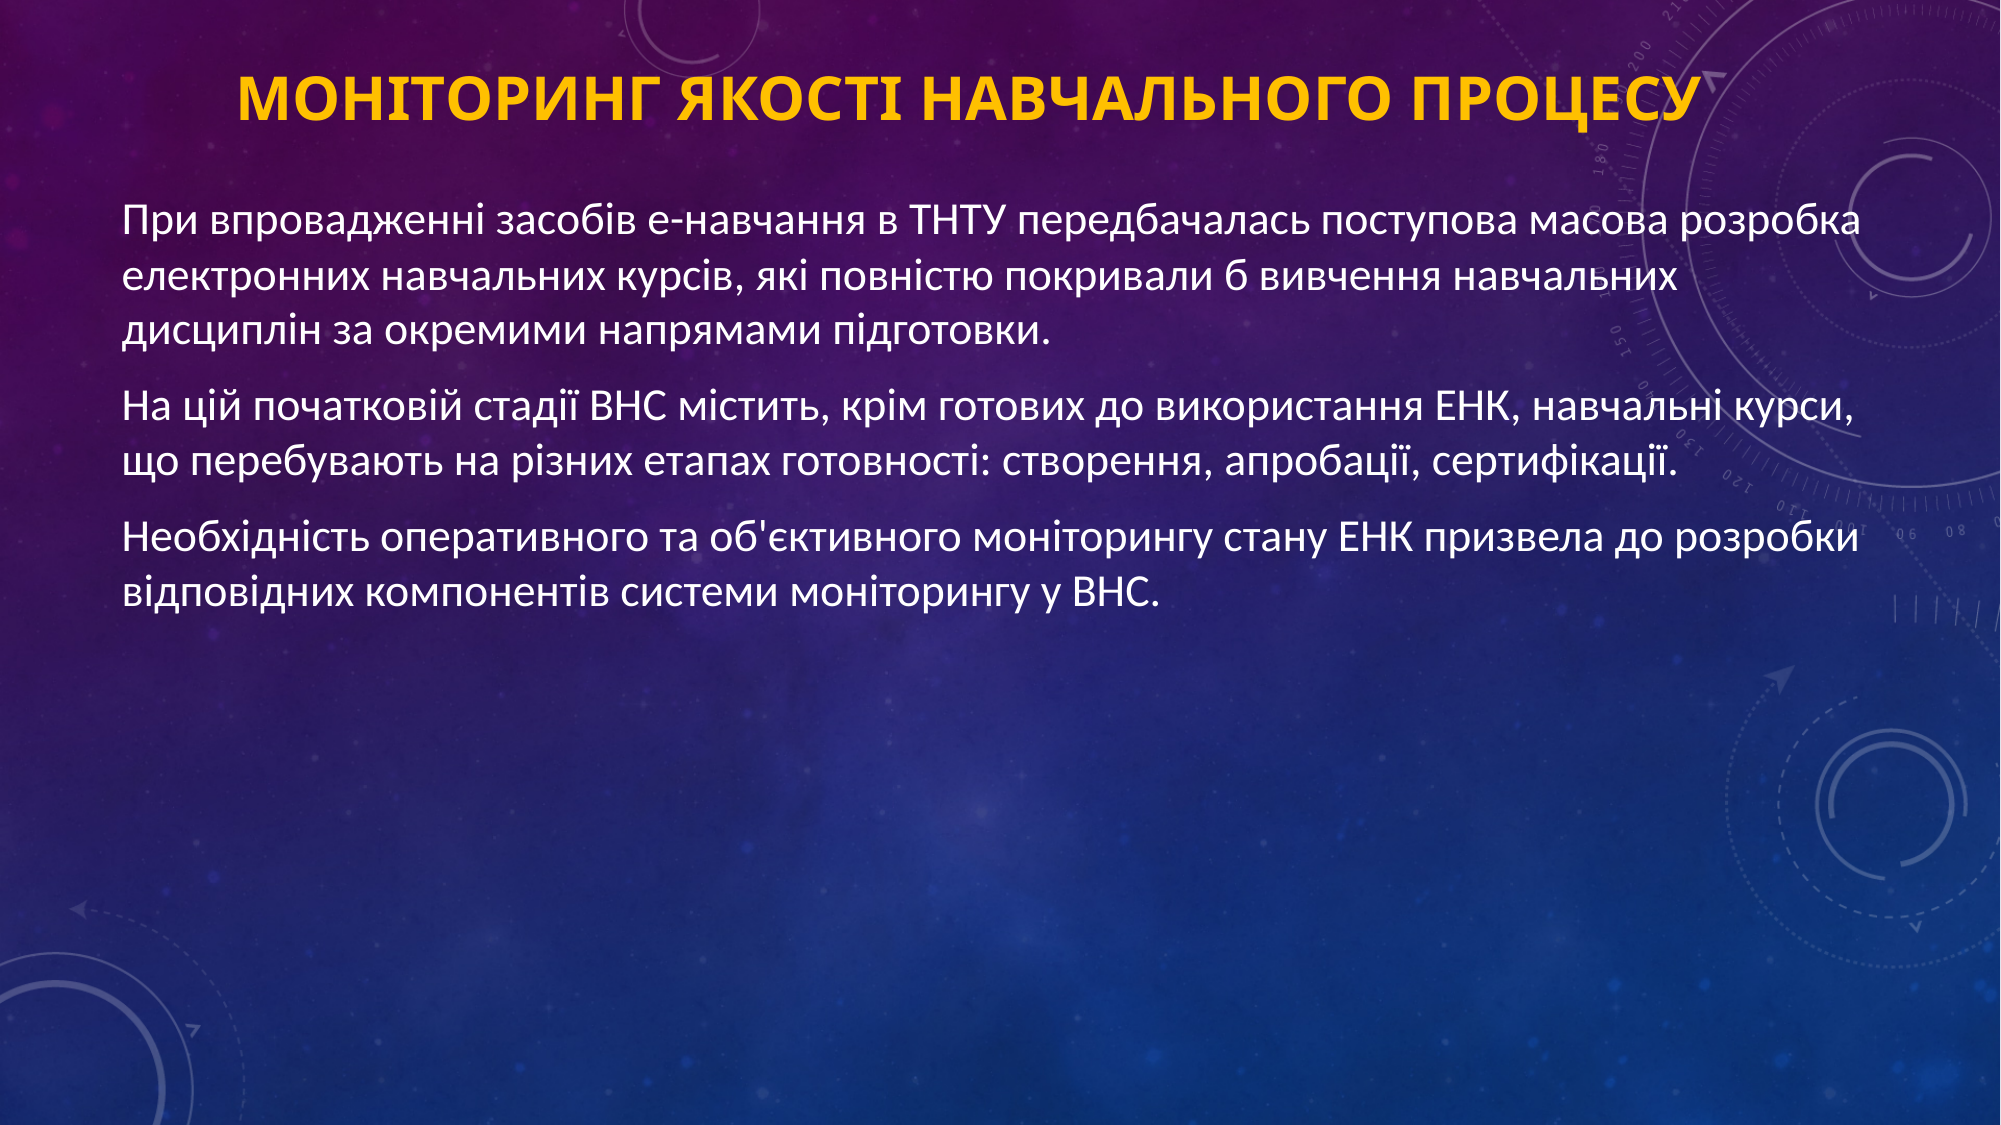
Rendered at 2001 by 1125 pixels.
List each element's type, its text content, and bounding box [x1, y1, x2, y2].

title Моніторинг якості навчального процесу [138, 28, 1801, 164]
list При впровадженні засобів е-навчання в ТНТУ передбачалась поступова масова розробка електронних навчальних курсів, які повністю покривали б вивчення навчальних дисциплін за окремими напрямами підготовки. На цій початковій стадії ВНС містить, крім готових до використання ЕНК, навчальні курси, що перебувають на різних етапах готовності: створення, апробації, сертифікації. Необхідність оперативного та об'єктивного моніторингу стану ЕНК призвела до розробки відповідних компонентів системи моніторингу у ВНС. [106, 181, 1885, 1076]
picture [0, 0, 2001, 1125]
